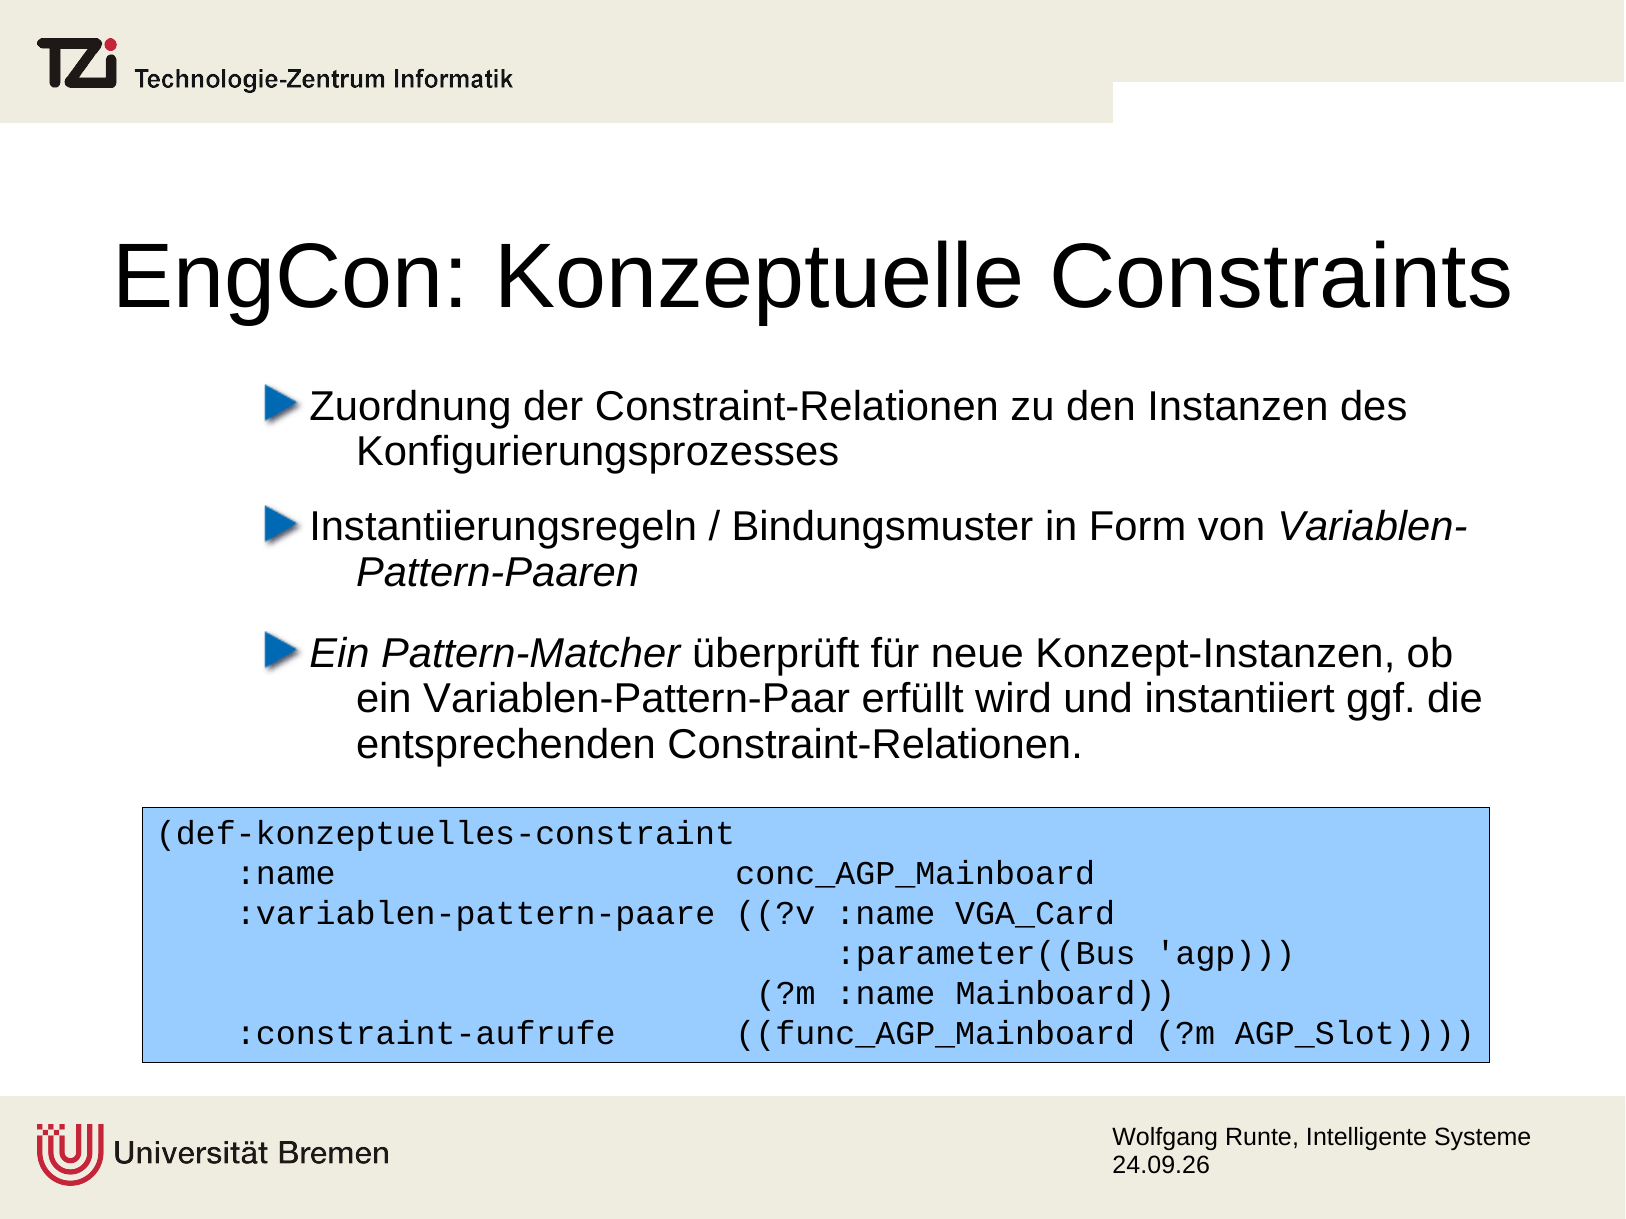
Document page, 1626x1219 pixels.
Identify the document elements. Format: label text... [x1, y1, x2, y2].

list Zuordnung der Constraint-Relationen zu den Instanzen des Konfigurierungsprozesses Instantiierungsregeln / Bindungsmuster in Form von Variablen-Pattern-Paaren Ein Pattern-Matcher überprüft für neue Konzept-Instanzen, ob ein Variablen-Pattern-Paar erfüllt wird und instantiiert ggf. die entsprechenden Constraint-Relationen. [112, 393, 1513, 1070]
title EngCon: Konzeptuelle Constraints [100, 162, 1528, 393]
picture [37, 1124, 388, 1186]
text_box (def-konzeptuelles-constraint :name conc_AGP_Mainboard :variablen-pattern-paare ((?v :name VGA_Card :parameter((Bus 'agp))) (?m :name Mainboard)) :constraint-aufrufe ((func_AGP_Mainboard (?m AGP_Slot)))) [142, 807, 1490, 1063]
picture [37, 38, 513, 93]
